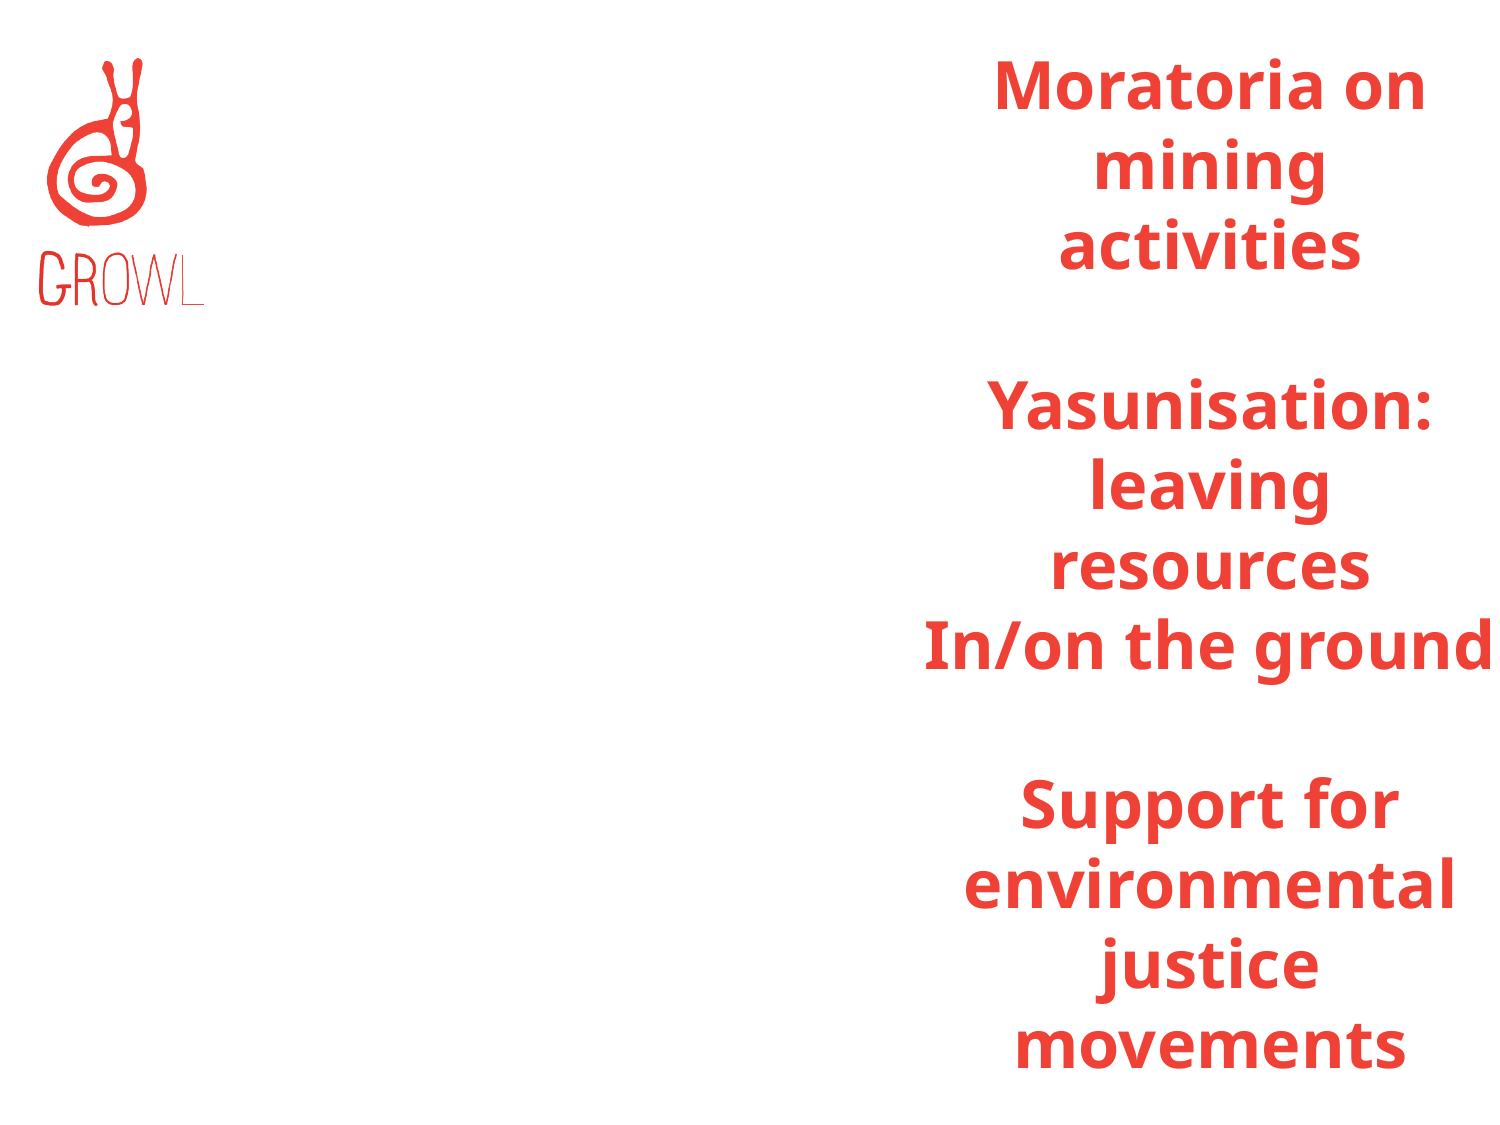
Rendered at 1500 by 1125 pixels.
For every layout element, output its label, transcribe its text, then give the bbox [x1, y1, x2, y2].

picture [0, 0, 900, 1125]
text_box Moratoria on mining activities Yasunisation: leaving resources In/on the ground Support for environmental justice movements [921, 42, 1500, 229]
